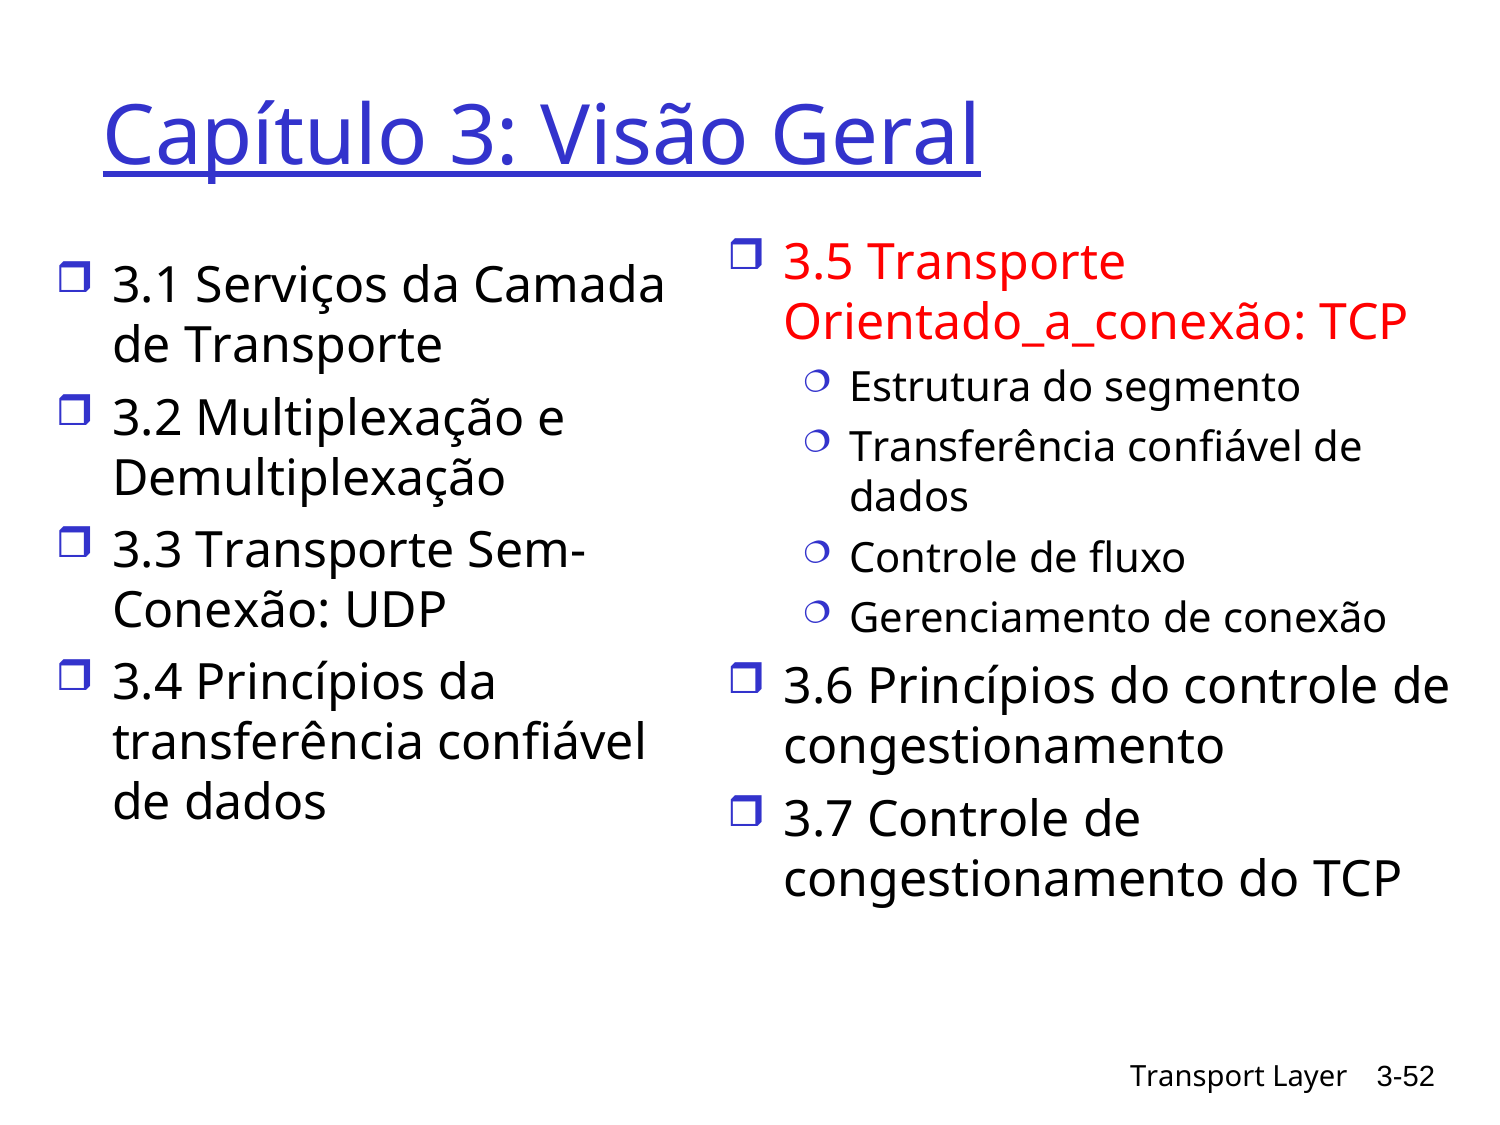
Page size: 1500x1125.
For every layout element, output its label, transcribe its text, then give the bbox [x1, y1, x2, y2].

list 3.1 Serviços da Camada de Transporte 3.2 Multiplexação e Demultiplexação 3.3 Transporte Sem-Conexão: UDP 3.4 Princípios da transferência confiável de dados [40, 245, 690, 1008]
list 3.5 Transporte Orientado_a_conexão: TCP Estrutura do segmento Transferência confiável de dados Controle de fluxo Gerenciamento de conexão 3.6 Princípios do controle de congestionamento 3.7 Controle de congestionamento do TCP [712, 221, 1473, 985]
title Capítulo 3: Visão Geral [87, 37, 1363, 225]
text_box 3-<número> [1339, 1050, 1451, 1125]
text_box Transport Layer [887, 1050, 1339, 1125]
